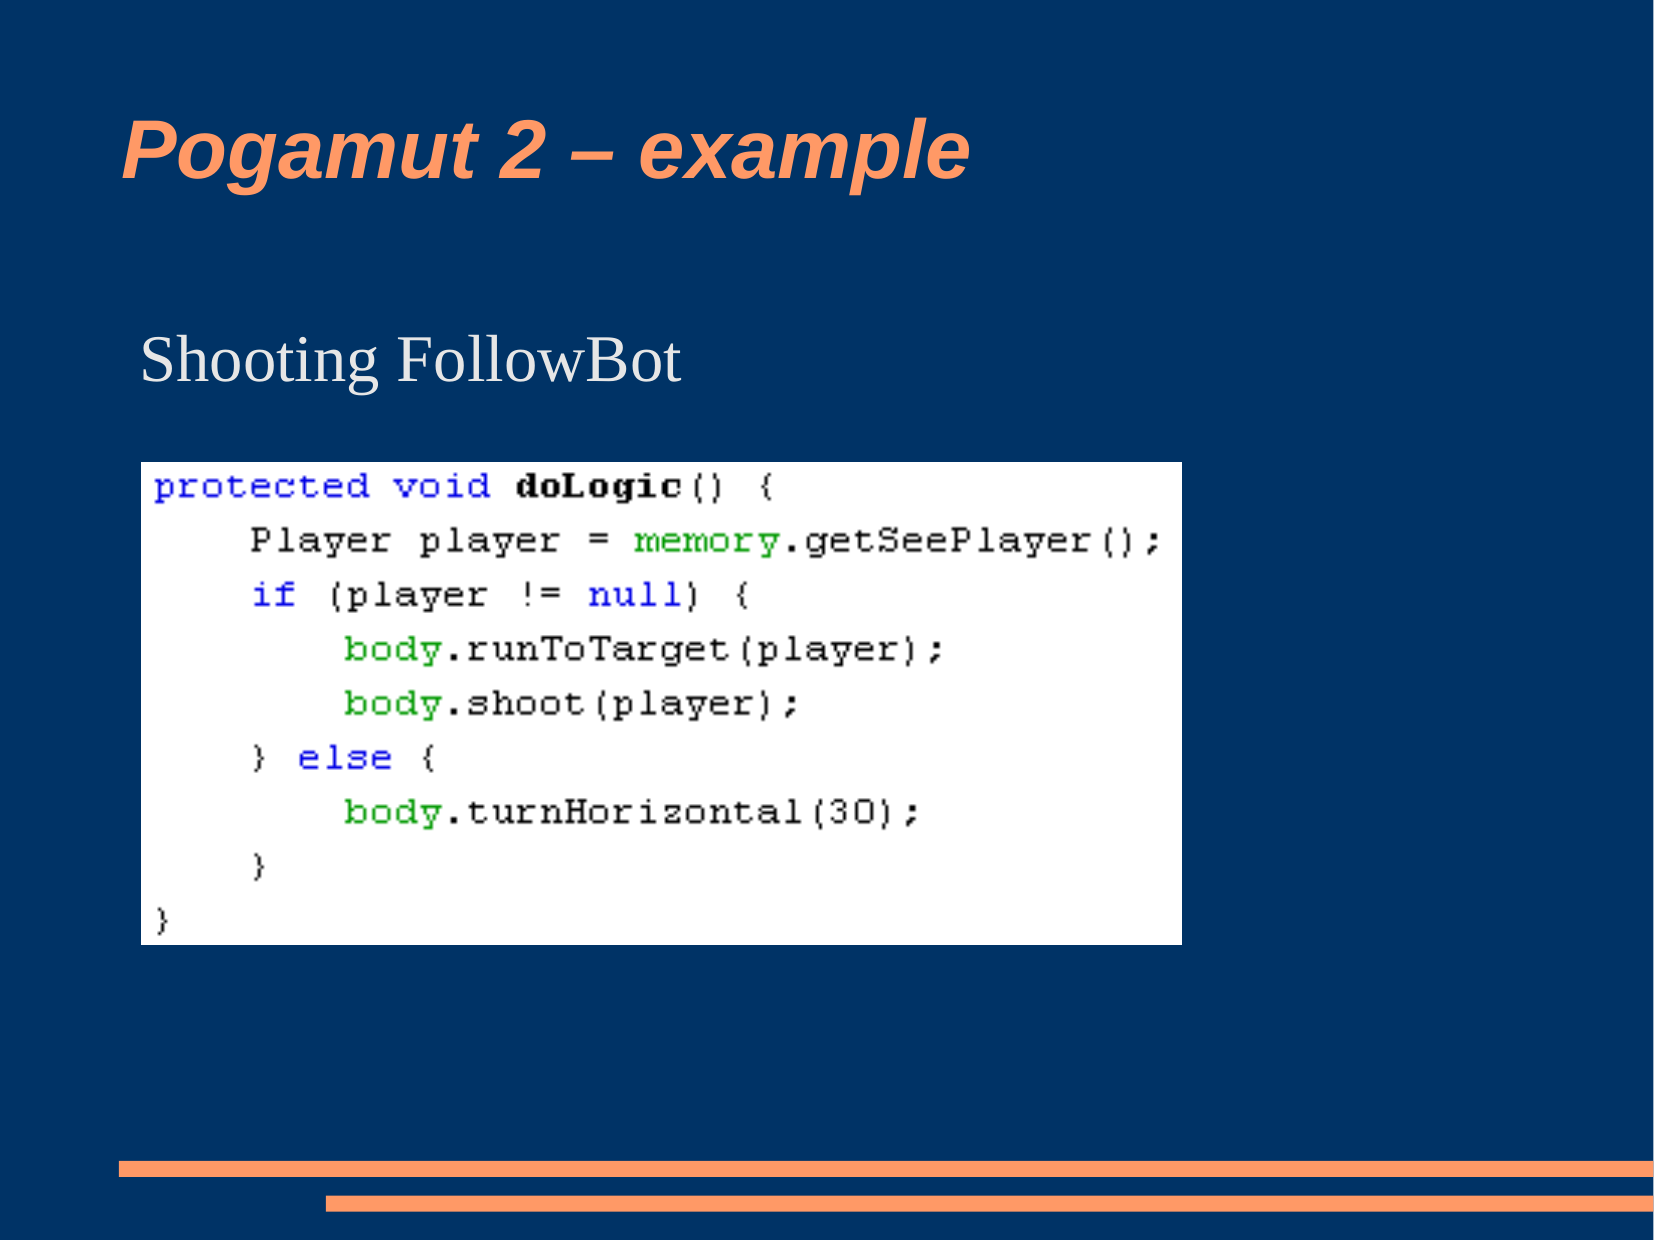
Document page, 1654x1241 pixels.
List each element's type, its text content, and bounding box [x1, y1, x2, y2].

picture [141, 462, 1182, 945]
title Pogamut 2 – example [121, 46, 1534, 254]
list Shooting FollowBot [121, 322, 1561, 1133]
